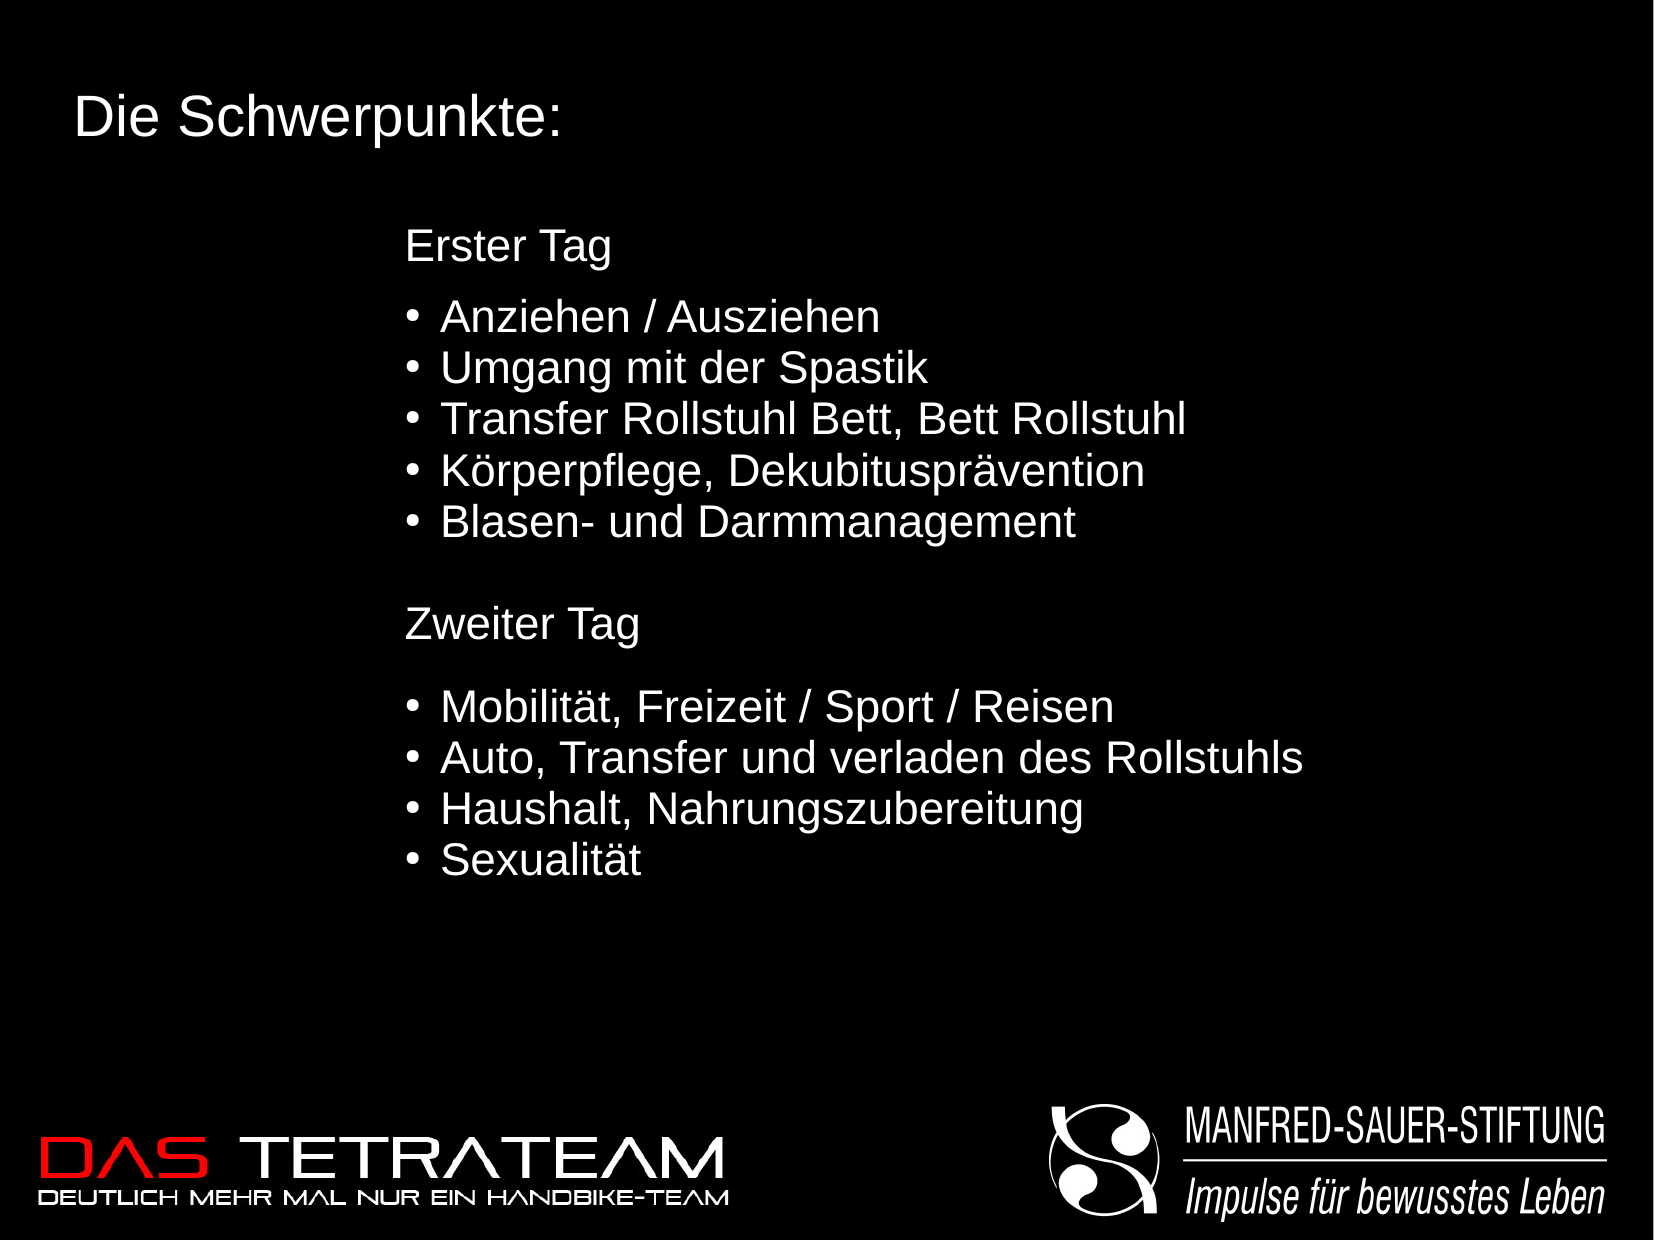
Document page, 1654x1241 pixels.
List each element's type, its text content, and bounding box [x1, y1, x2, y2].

text_box Zweiter Tag [389, 590, 656, 657]
text_box Mobilität, Freizeit / Sport / Reisen Auto, Transfer und verladen des Rollstuhls Haushalt, Nahrungszubereitung Sexualität [389, 673, 1571, 894]
text_box Die Schwerpunkte: [59, 76, 1465, 241]
picture [16, 1121, 762, 1216]
picture [1049, 1104, 1607, 1222]
text_box Erster Tag [389, 212, 1004, 279]
text_box Anziehen / Ausziehen Umgang mit der Spastik Transfer Rollstuhl Bett, Bett Rollstuhl Körperpflege, Dekubitusprävention Blasen- und Darmmanagement [389, 283, 1382, 555]
